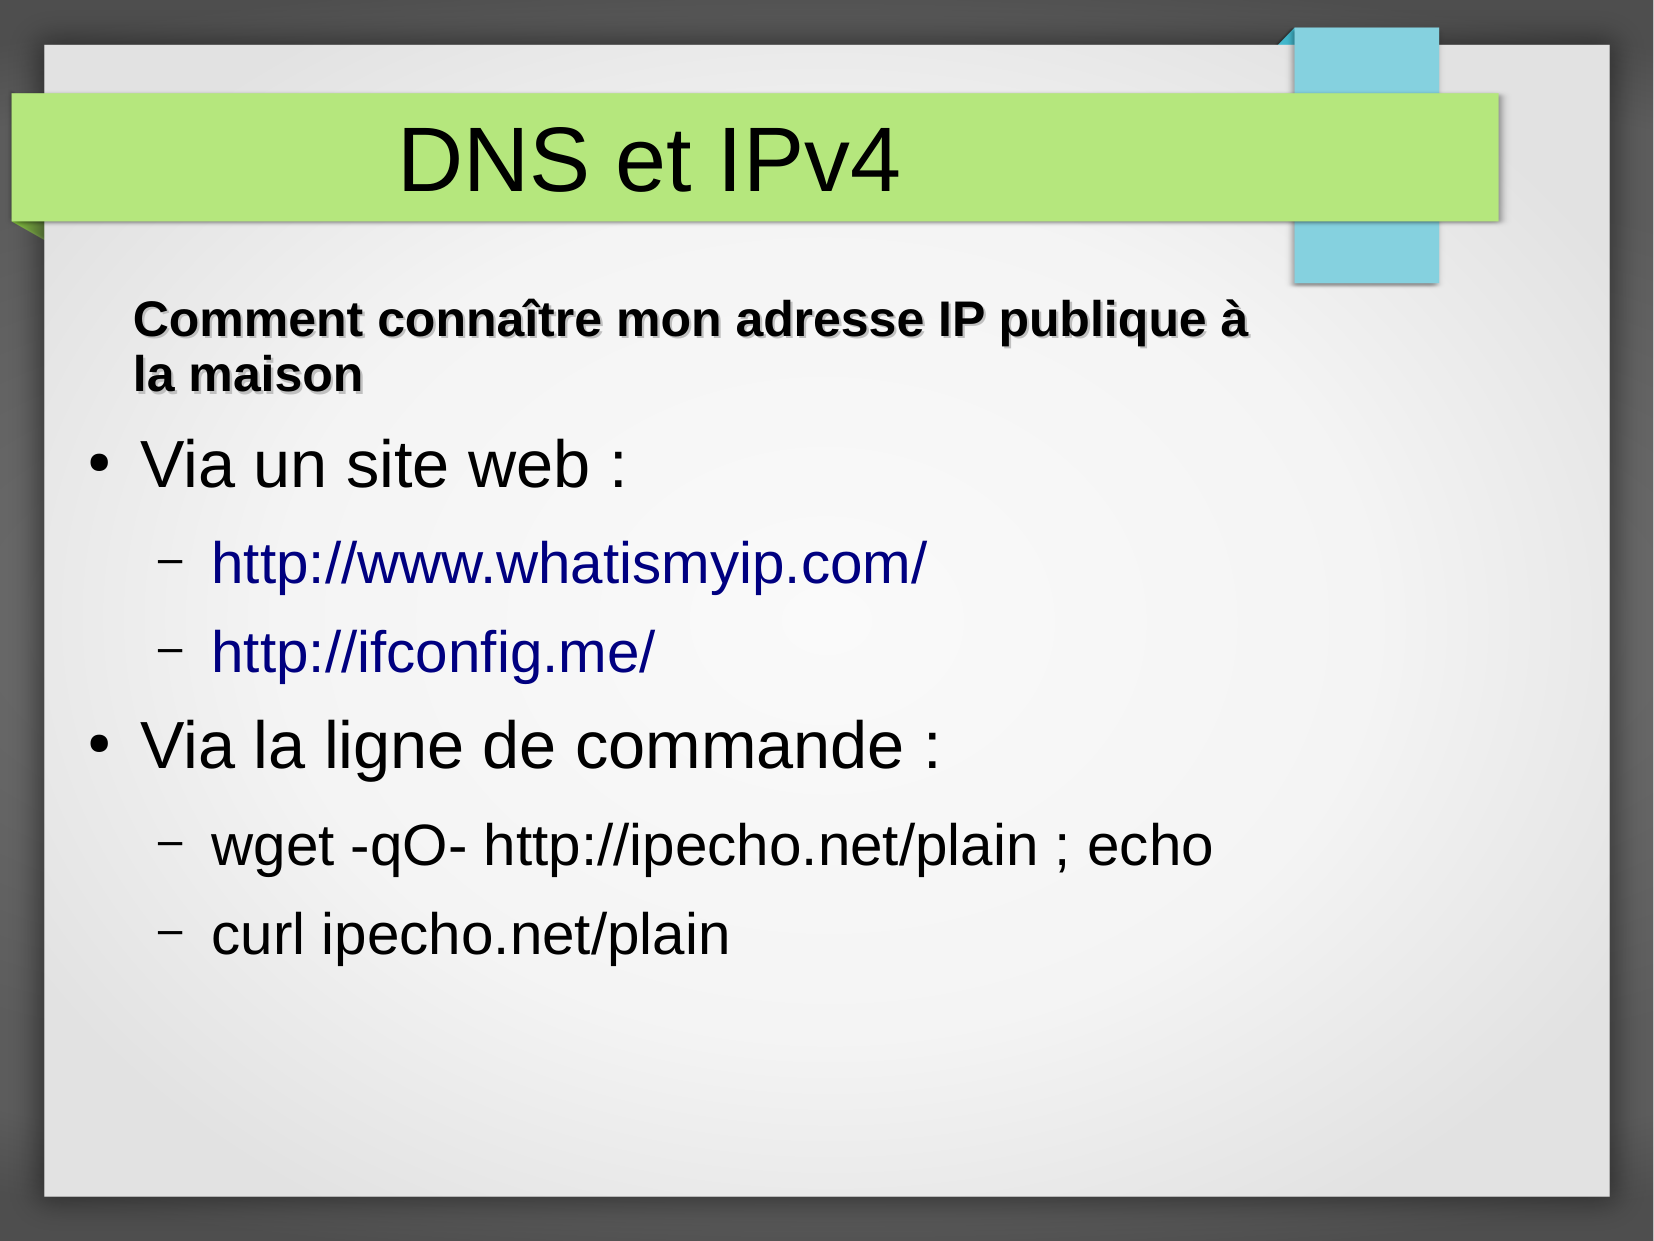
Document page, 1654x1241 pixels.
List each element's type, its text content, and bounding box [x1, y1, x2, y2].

picture [0, 0, 1654, 1241]
text_box Comment connaître mon adresse IP publique à la maison [82, 283, 1276, 468]
title DNS et IPv4 [70, 106, 1229, 213]
list Via un site web : http://www.whatismyip.com/ http://ifconfig.me/ Via la ligne de commande : wget -qO- http://ipecho.net/plain ; echo curl ipecho.net/plain [69, 426, 1525, 1147]
